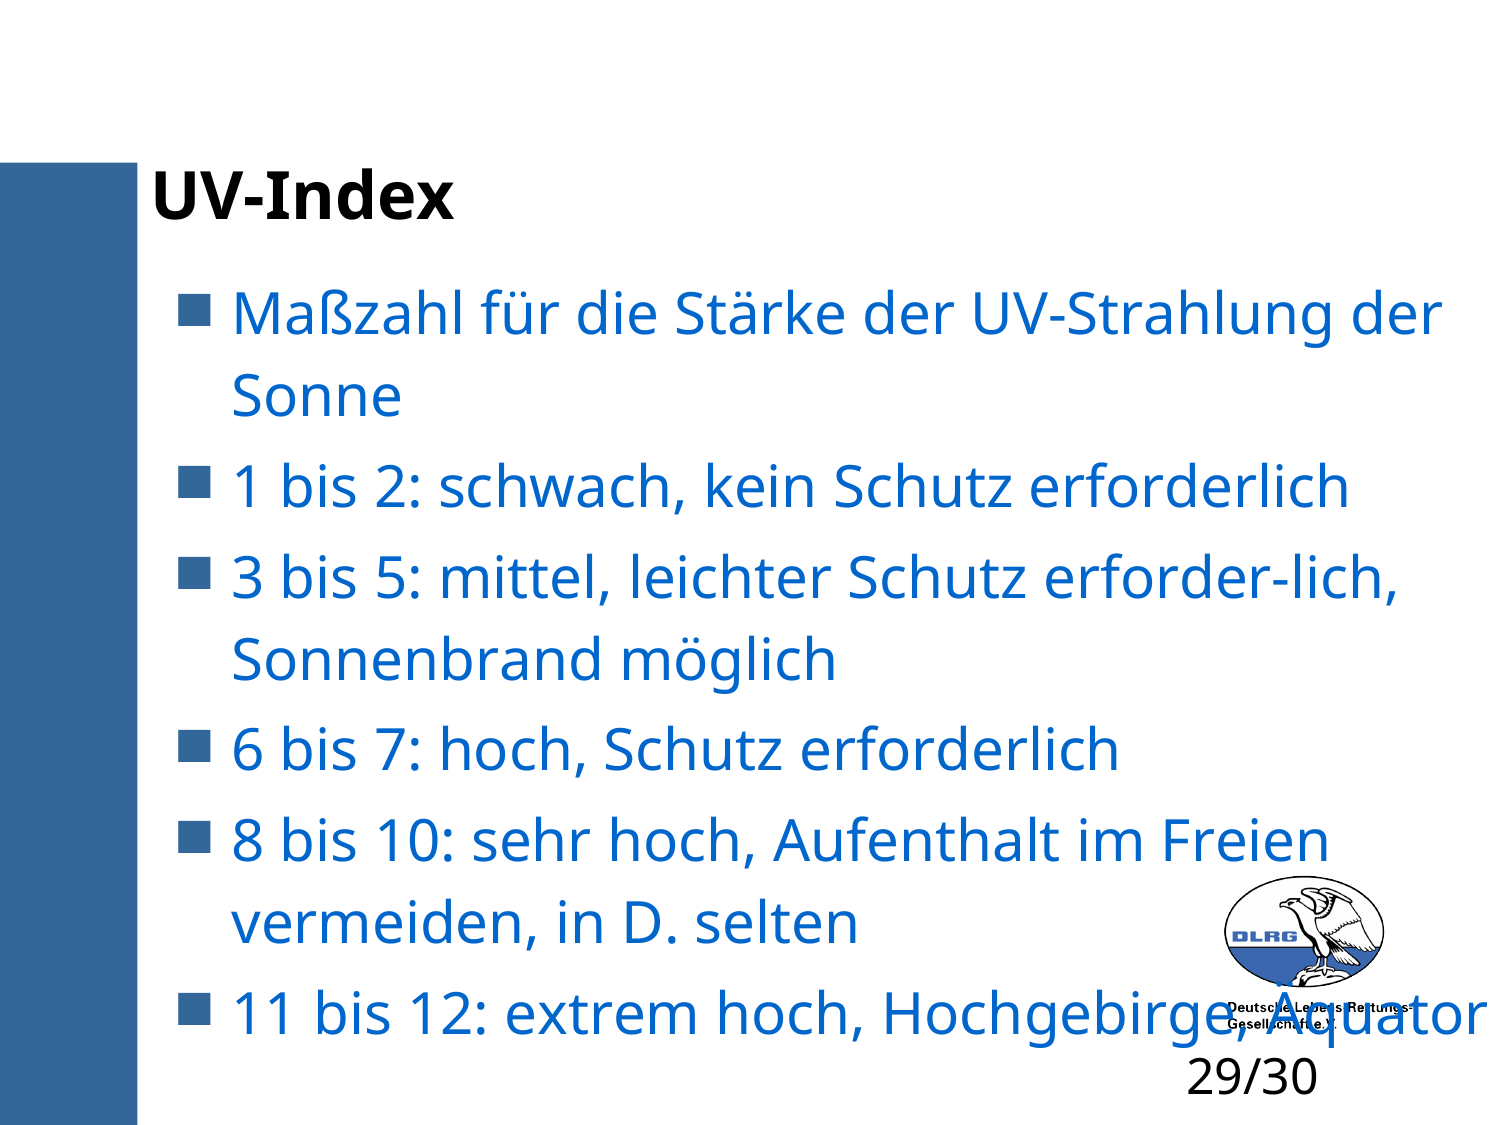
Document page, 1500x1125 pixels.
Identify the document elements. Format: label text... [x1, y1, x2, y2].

text_box [680, 588, 710, 659]
title UV-Index [150, 101, 1423, 286]
text_box <Nummer>/30 [1171, 1048, 1500, 1119]
list Maßzahl für die Stärke der UV-Strahlung der Sonne 1 bis 2: schwach, kein Schutz erforderlich 3 bis 5: mittel, leichter Schutz erforder-lich, Sonnenbrand möglich 6 bis 7: hoch, Schutz erforderlich 8 bis 10: sehr hoch, Aufenthalt im Freien vermeiden, in D. selten 11 bis 12: extrem hoch, Hochgebirge, Äquator [178, 270, 1495, 1125]
